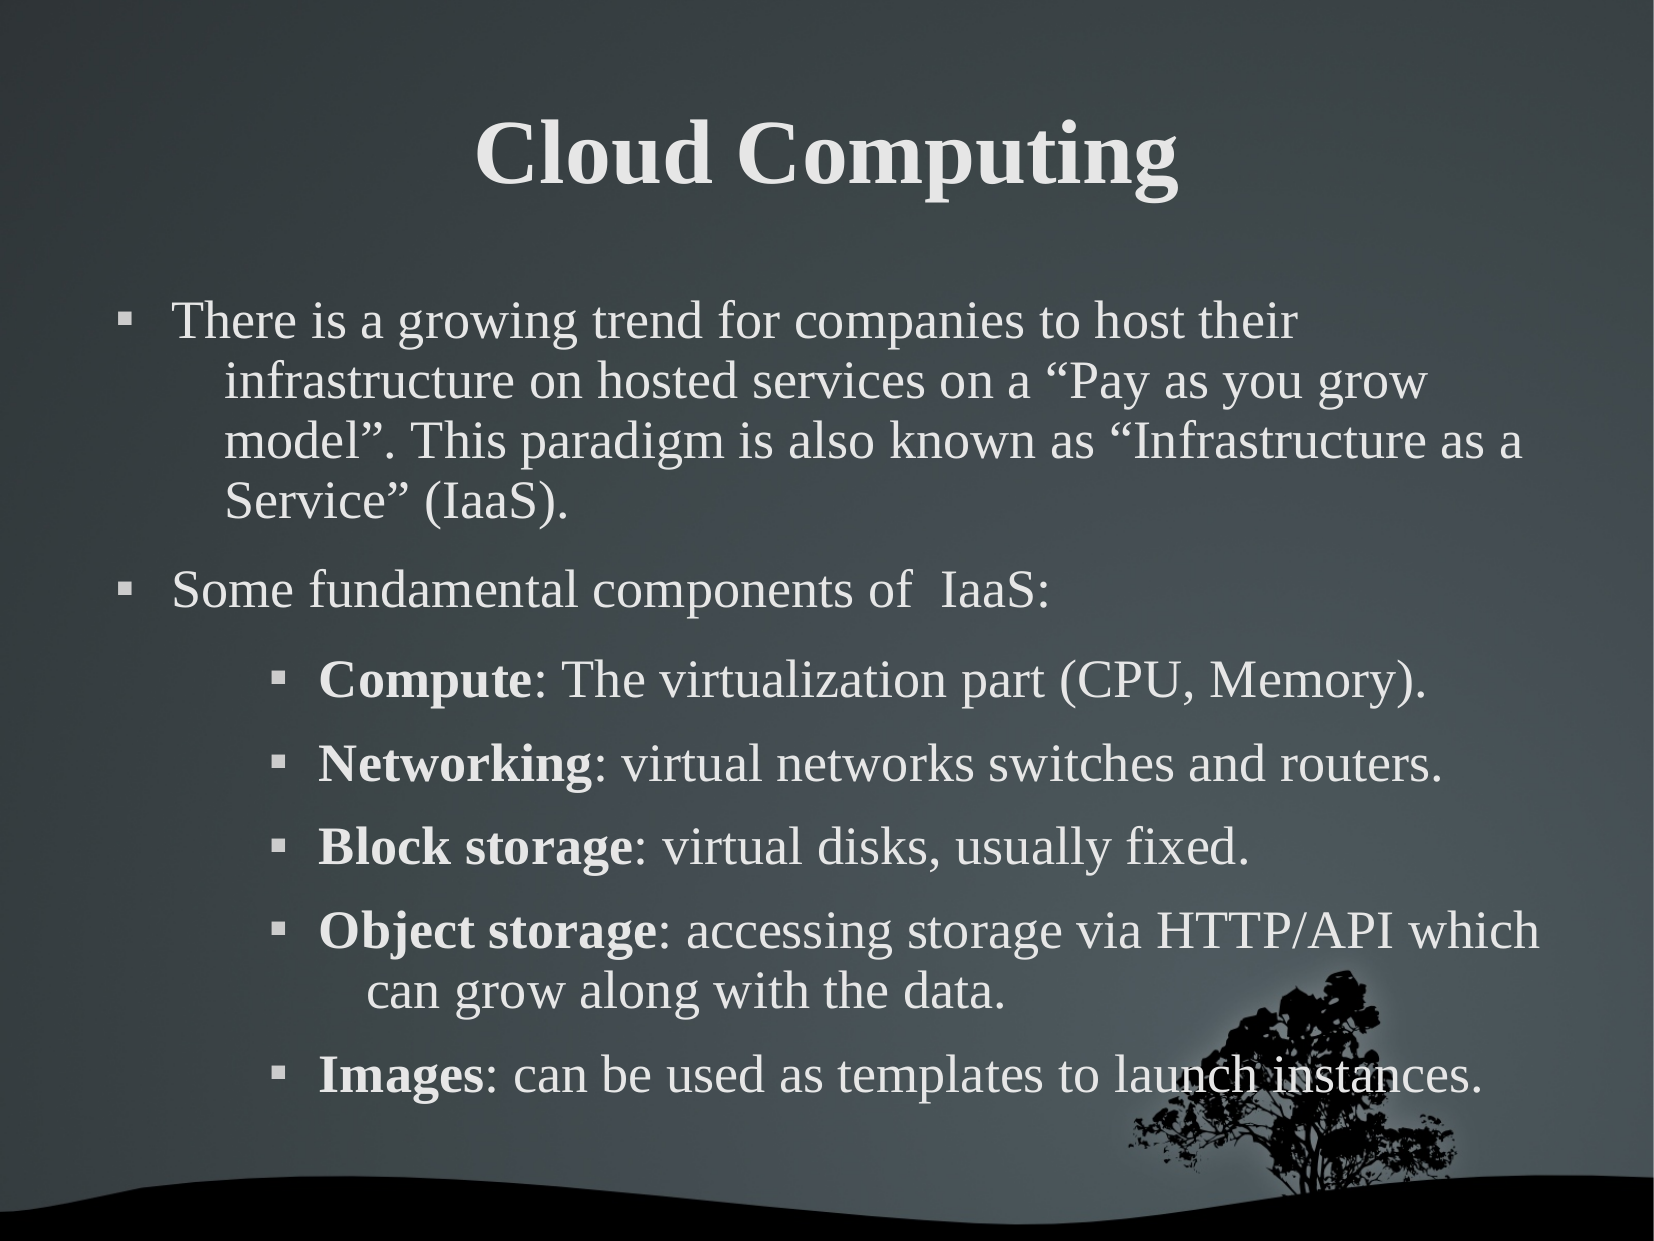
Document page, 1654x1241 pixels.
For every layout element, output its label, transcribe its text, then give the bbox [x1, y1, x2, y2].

title Cloud Computing [82, 49, 1571, 257]
list There is a growing trend for companies to host their infrastructure on hosted services on a “Pay as you grow model”. This paradigm is also known as “Infrastructure as a Service” (IaaS). Some fundamental components of IaaS: Compute: The virtualization part (CPU, Memory). Networking: virtual networks switches and routers. Block storage: virtual disks, usually fixed. Object storage: accessing storage via HTTP/API which can grow along with the data. Images: can be used as templates to launch instances. [82, 290, 1571, 1202]
picture [0, 0, 1654, 1241]
